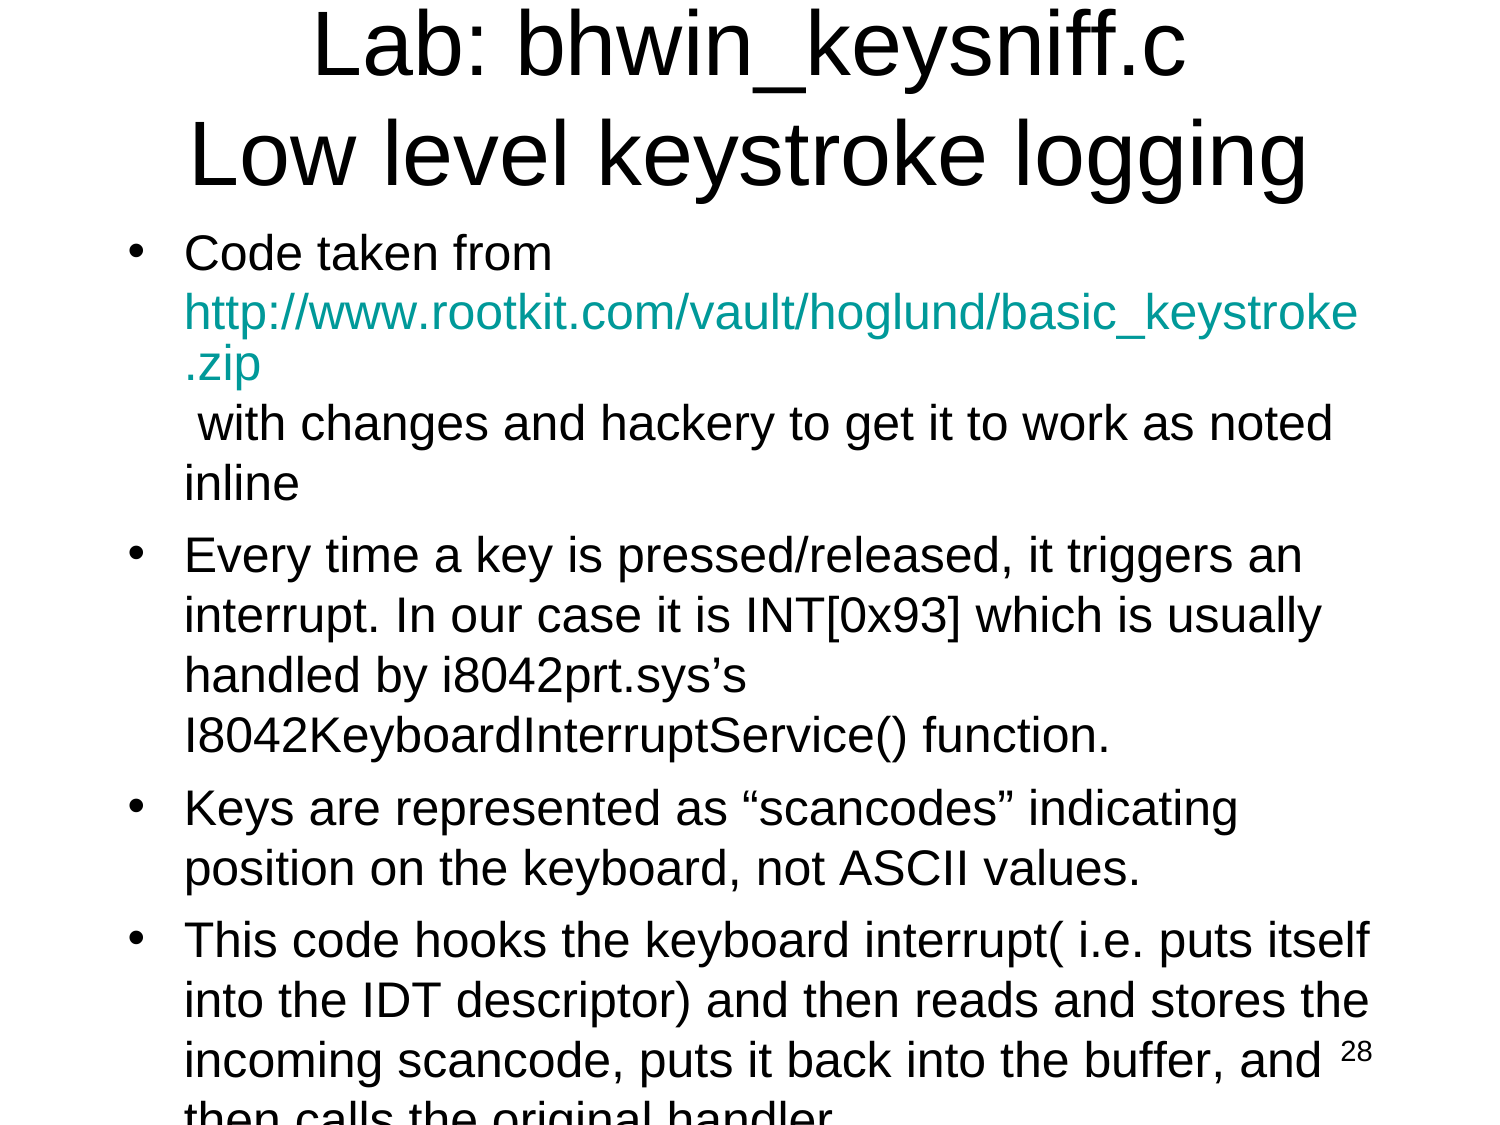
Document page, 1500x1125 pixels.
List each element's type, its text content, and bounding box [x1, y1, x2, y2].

title Lab: bhwin_keysniff.c Low level keystroke logging [0, 0, 1500, 212]
list Code taken from http://www.rootkit.com/vault/hoglund/basic_keystroke.zip with changes and hackery to get it to work as noted inline Every time a key is pressed/released, it triggers an interrupt. In our case it is INT[0x93] which is usually handled by i8042prt.sys’s I8042KeyboardInterruptService() function. Keys are represented as “scancodes” indicating position on the keyboard, not ASCII values. This code hooks the keyboard interrupt( i.e. puts itself into the IDT descriptor) and then reads and stores the incoming scancode, puts it back into the buffer, and then calls the original handler. [112, 212, 1388, 1105]
text_box <number> [1074, 1025, 1388, 1101]
